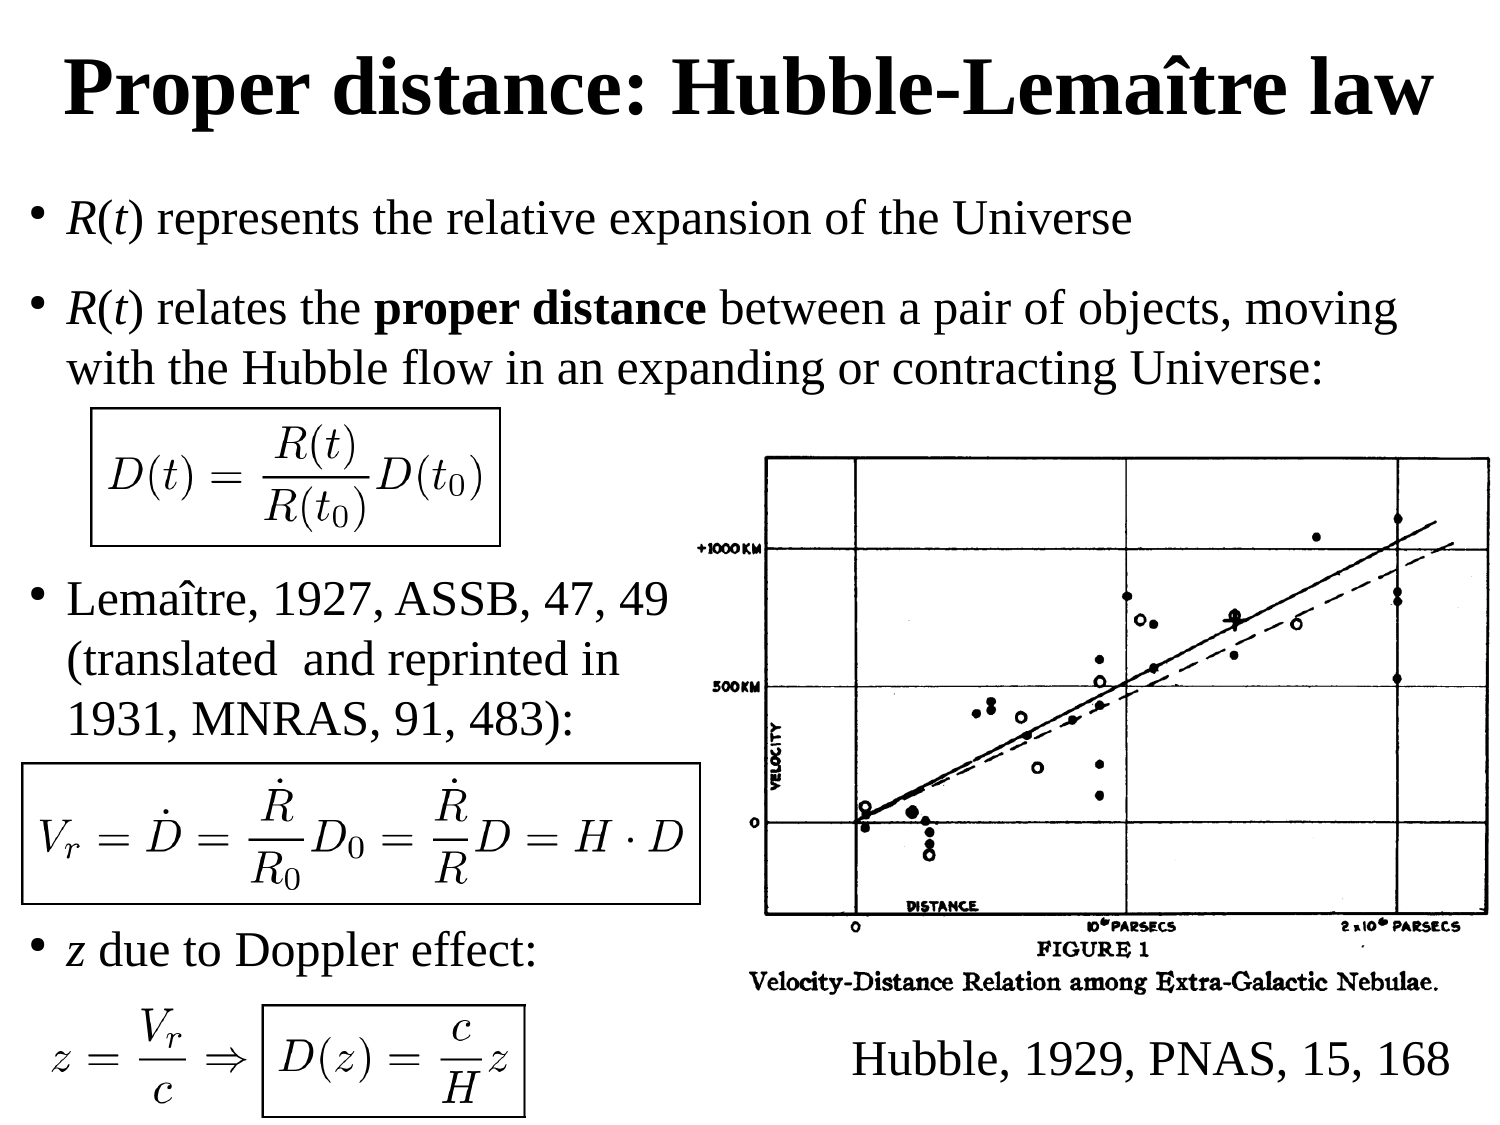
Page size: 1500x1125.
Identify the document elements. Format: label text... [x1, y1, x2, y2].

list R(t) represents the relative expansion of the Universe R(t) relates the proper distance between a pair of objects, moving with the Hubble flow in an expanding or contracting Universe: Lemaître, 1927, ASSB, 47, 49 (translated and reprinted in 1931, MNRAS, 91, 483): z due to Doppler effect: [13, 177, 1439, 984]
picture [90, 407, 501, 547]
picture [21, 448, 1500, 1000]
title Proper distance: Hubble-Lemaître law [0, 9, 1500, 153]
picture [51, 1004, 526, 1118]
text_box Hubble, 1929, PNAS, 15, 168 [836, 1018, 1467, 1094]
